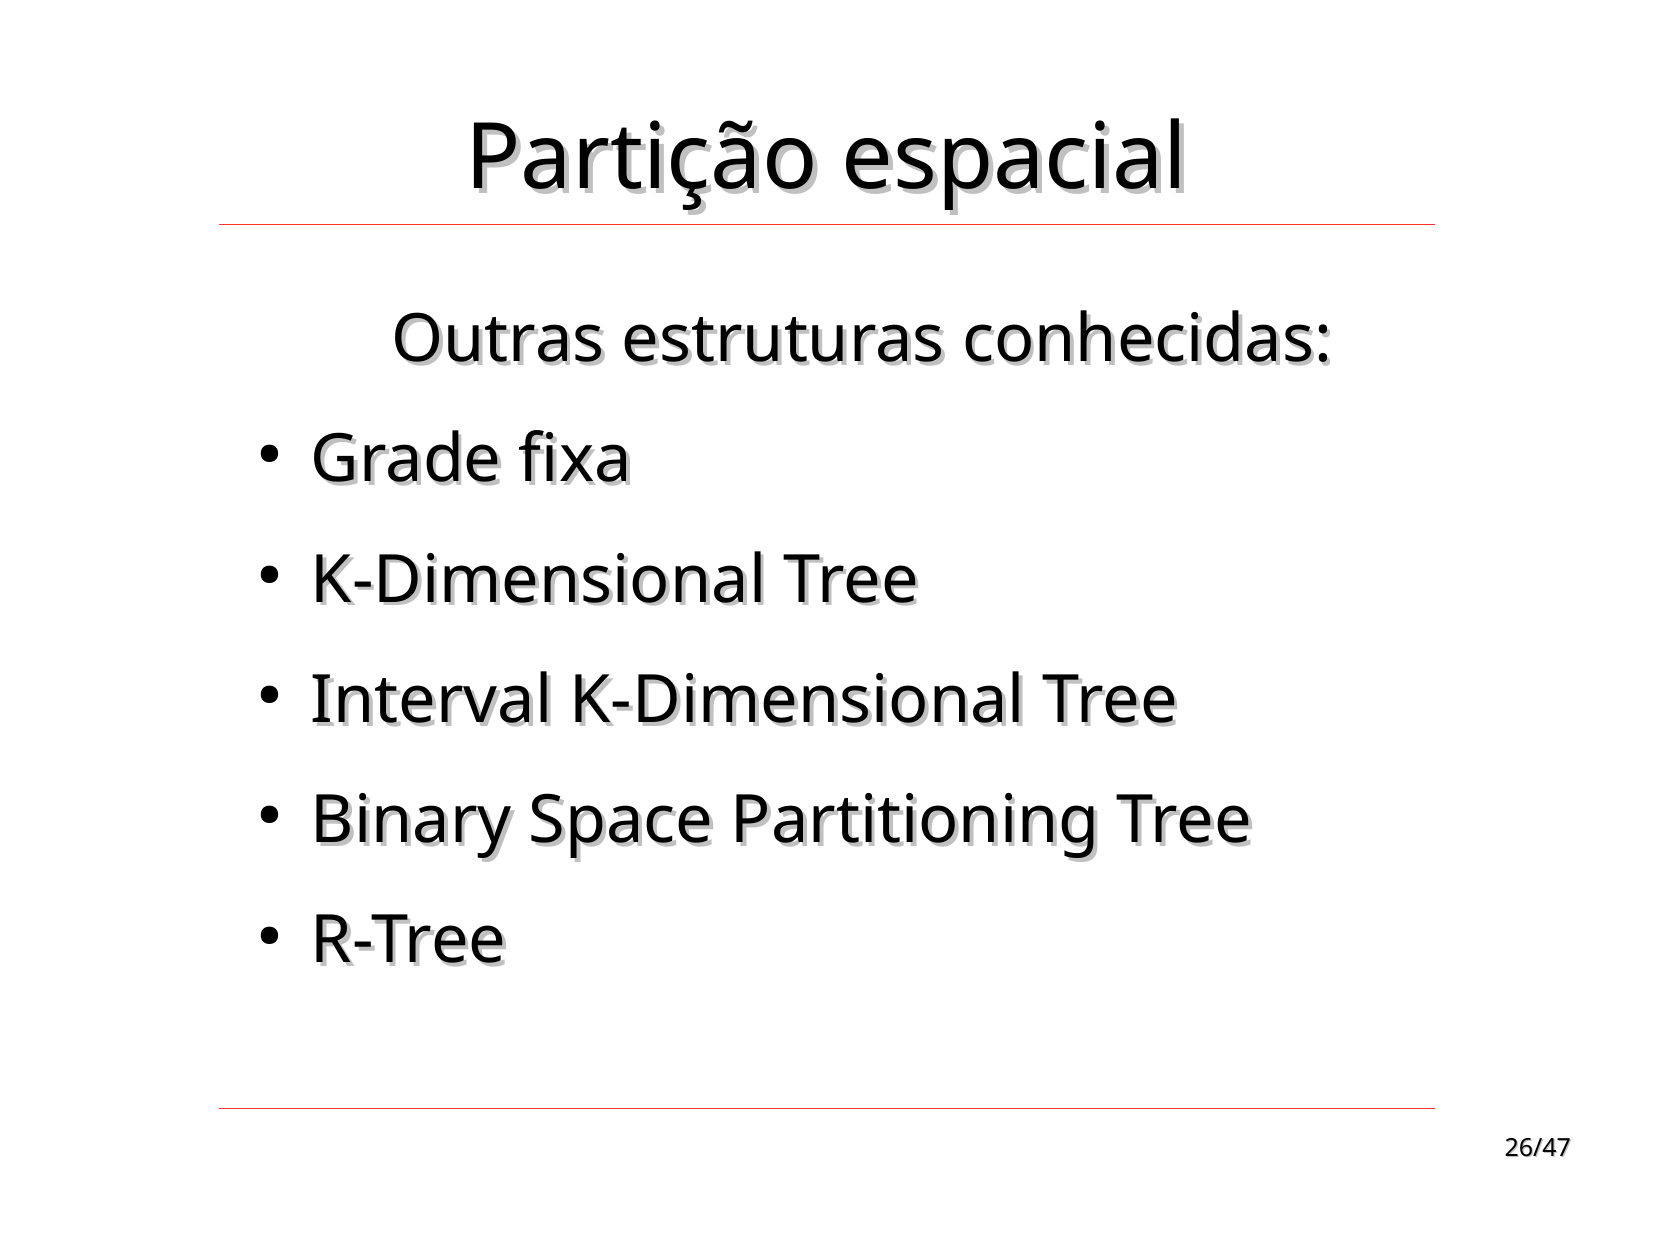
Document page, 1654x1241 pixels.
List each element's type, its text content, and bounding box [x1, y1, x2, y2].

title Partição espacial [82, 49, 1571, 257]
list Outras estruturas conhecidas: Grade fixa K-Dimensional Tree Interval K-Dimensional Tree Binary Space Partitioning Tree R-Tree [240, 290, 1414, 1096]
